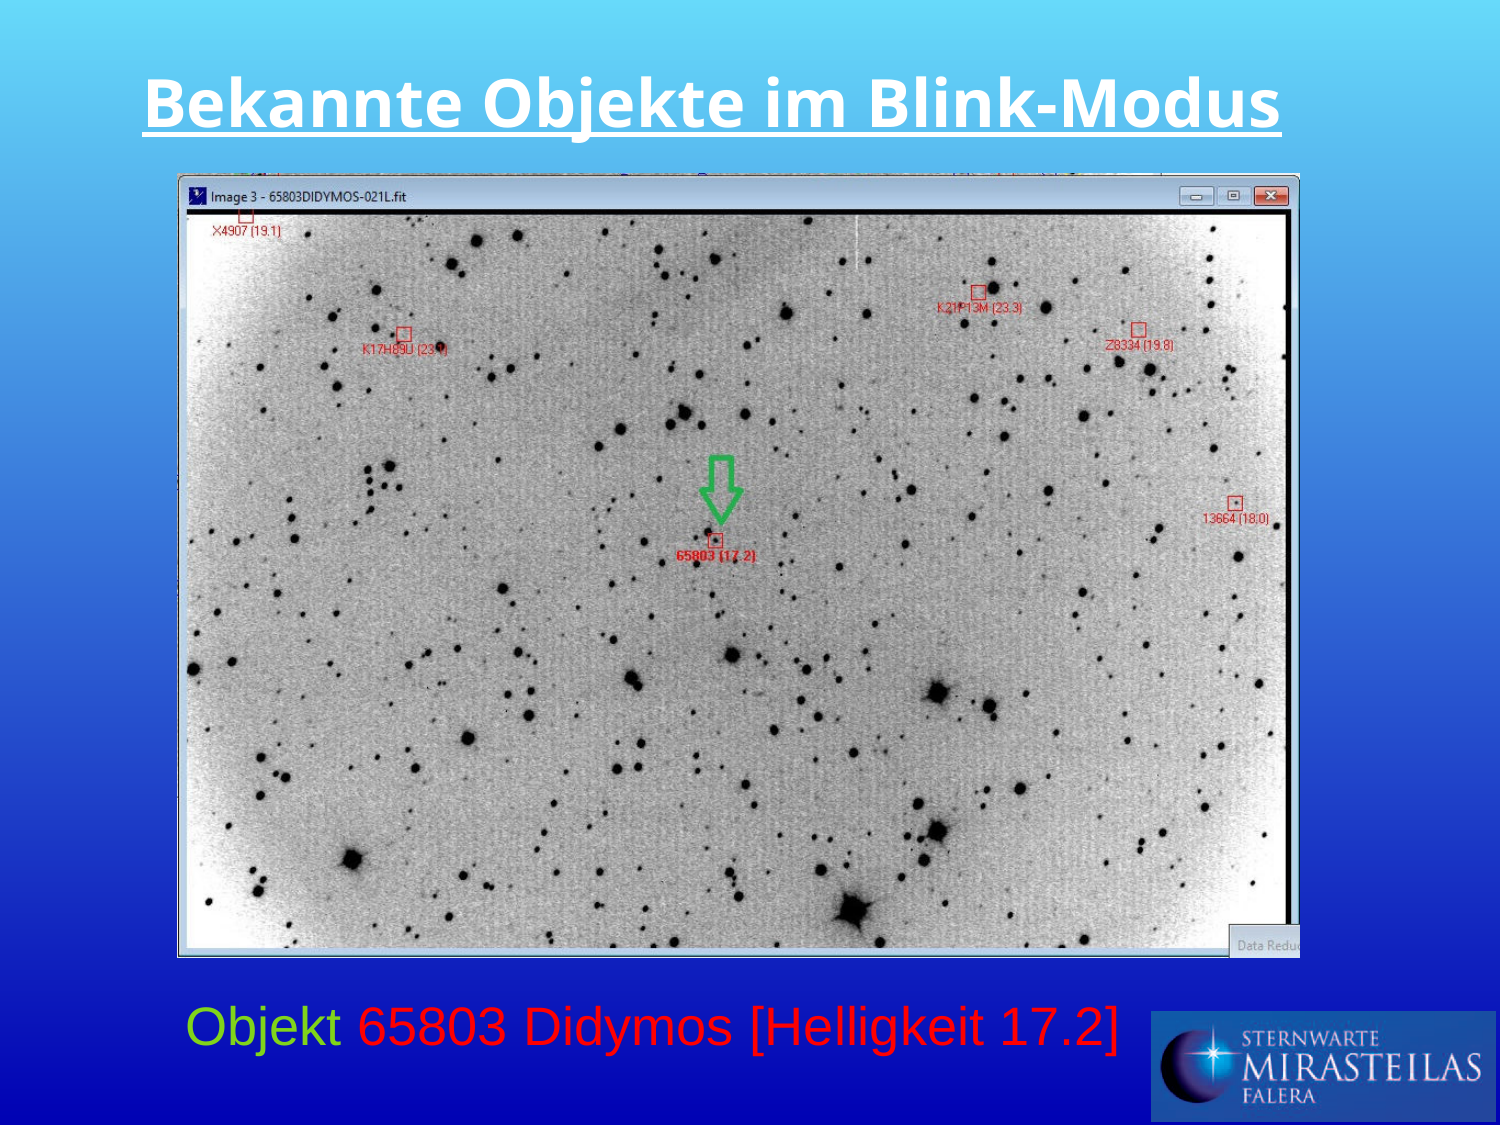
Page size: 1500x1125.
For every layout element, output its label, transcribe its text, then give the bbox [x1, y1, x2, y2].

picture [177, 173, 1300, 958]
text_box Bekannte Objekte im Blink-Modus Objekt 65803 Didymos [Helligkeit 17.2] [112, 53, 1447, 680]
picture [1151, 1011, 1496, 1122]
